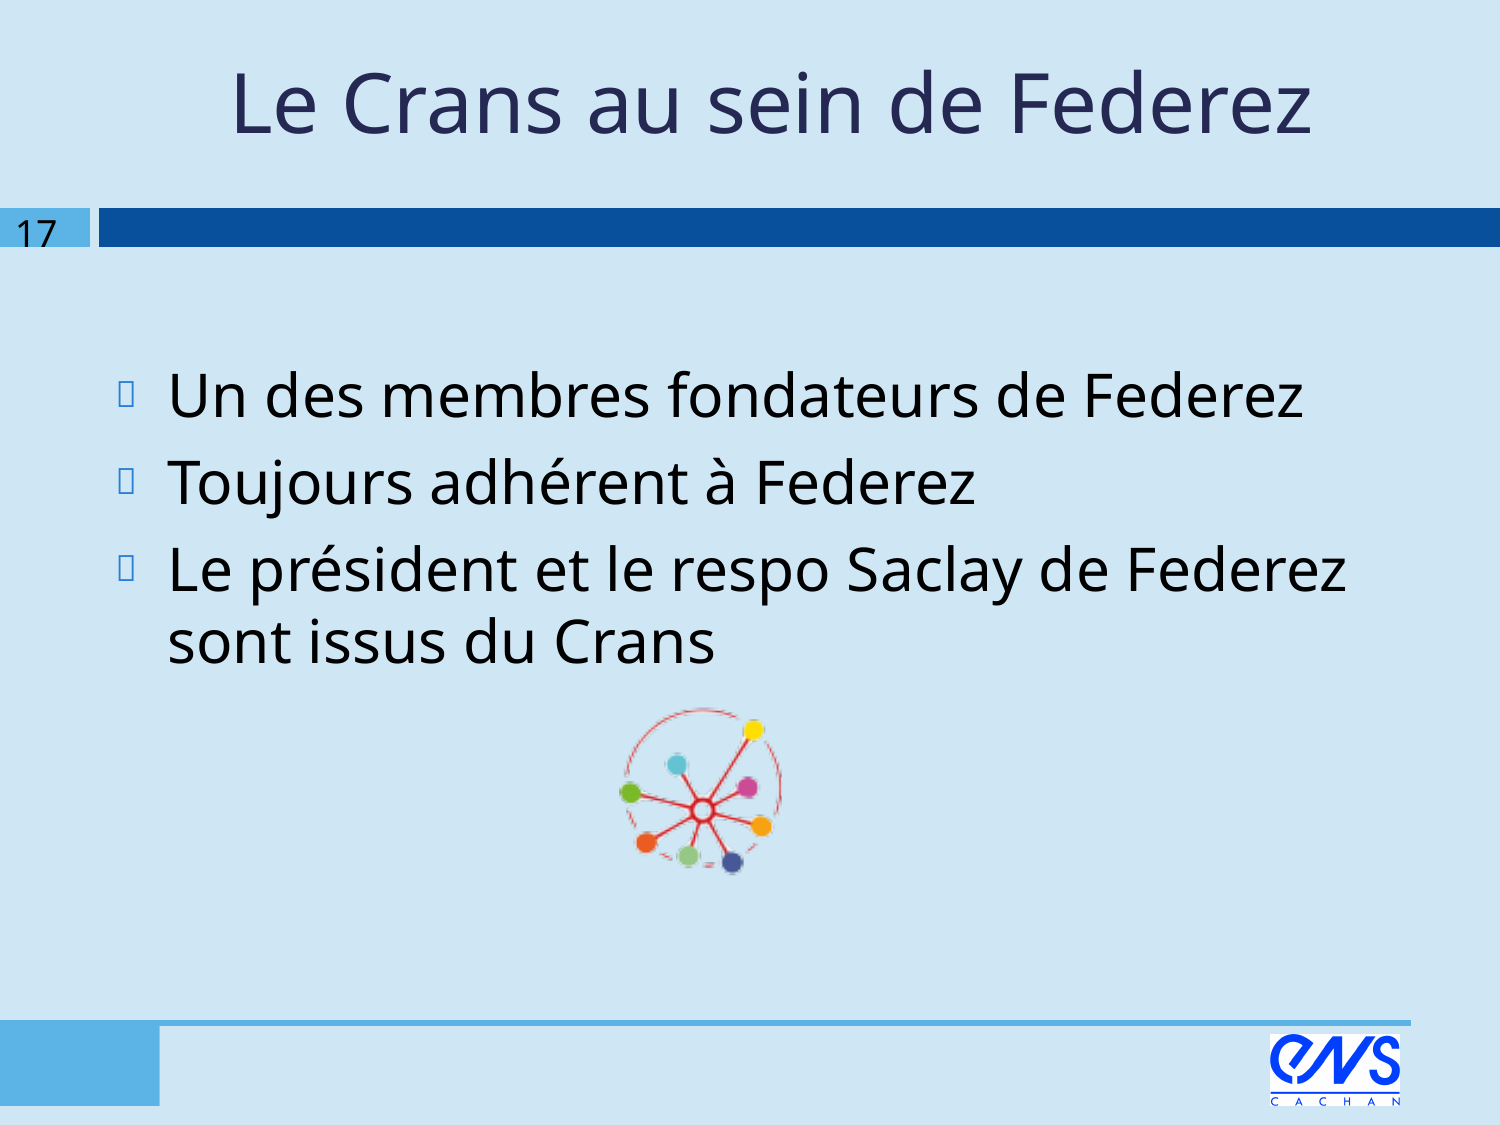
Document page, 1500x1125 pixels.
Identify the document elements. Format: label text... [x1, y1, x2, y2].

title Le Crans au sein de Federez [106, 42, 1438, 212]
picture [0, 243, 24, 247]
picture [561, 704, 846, 880]
list Un des membres fondateurs de Federez Toujours adhérent à Federez Le président et le respo Saclay de Federez sont issus du Crans [100, 262, 1438, 1000]
slide_number <numéro> [0, 202, 88, 243]
picture [45, 208, 1500, 247]
picture [1270, 1034, 1400, 1106]
picture [27, 243, 43, 247]
